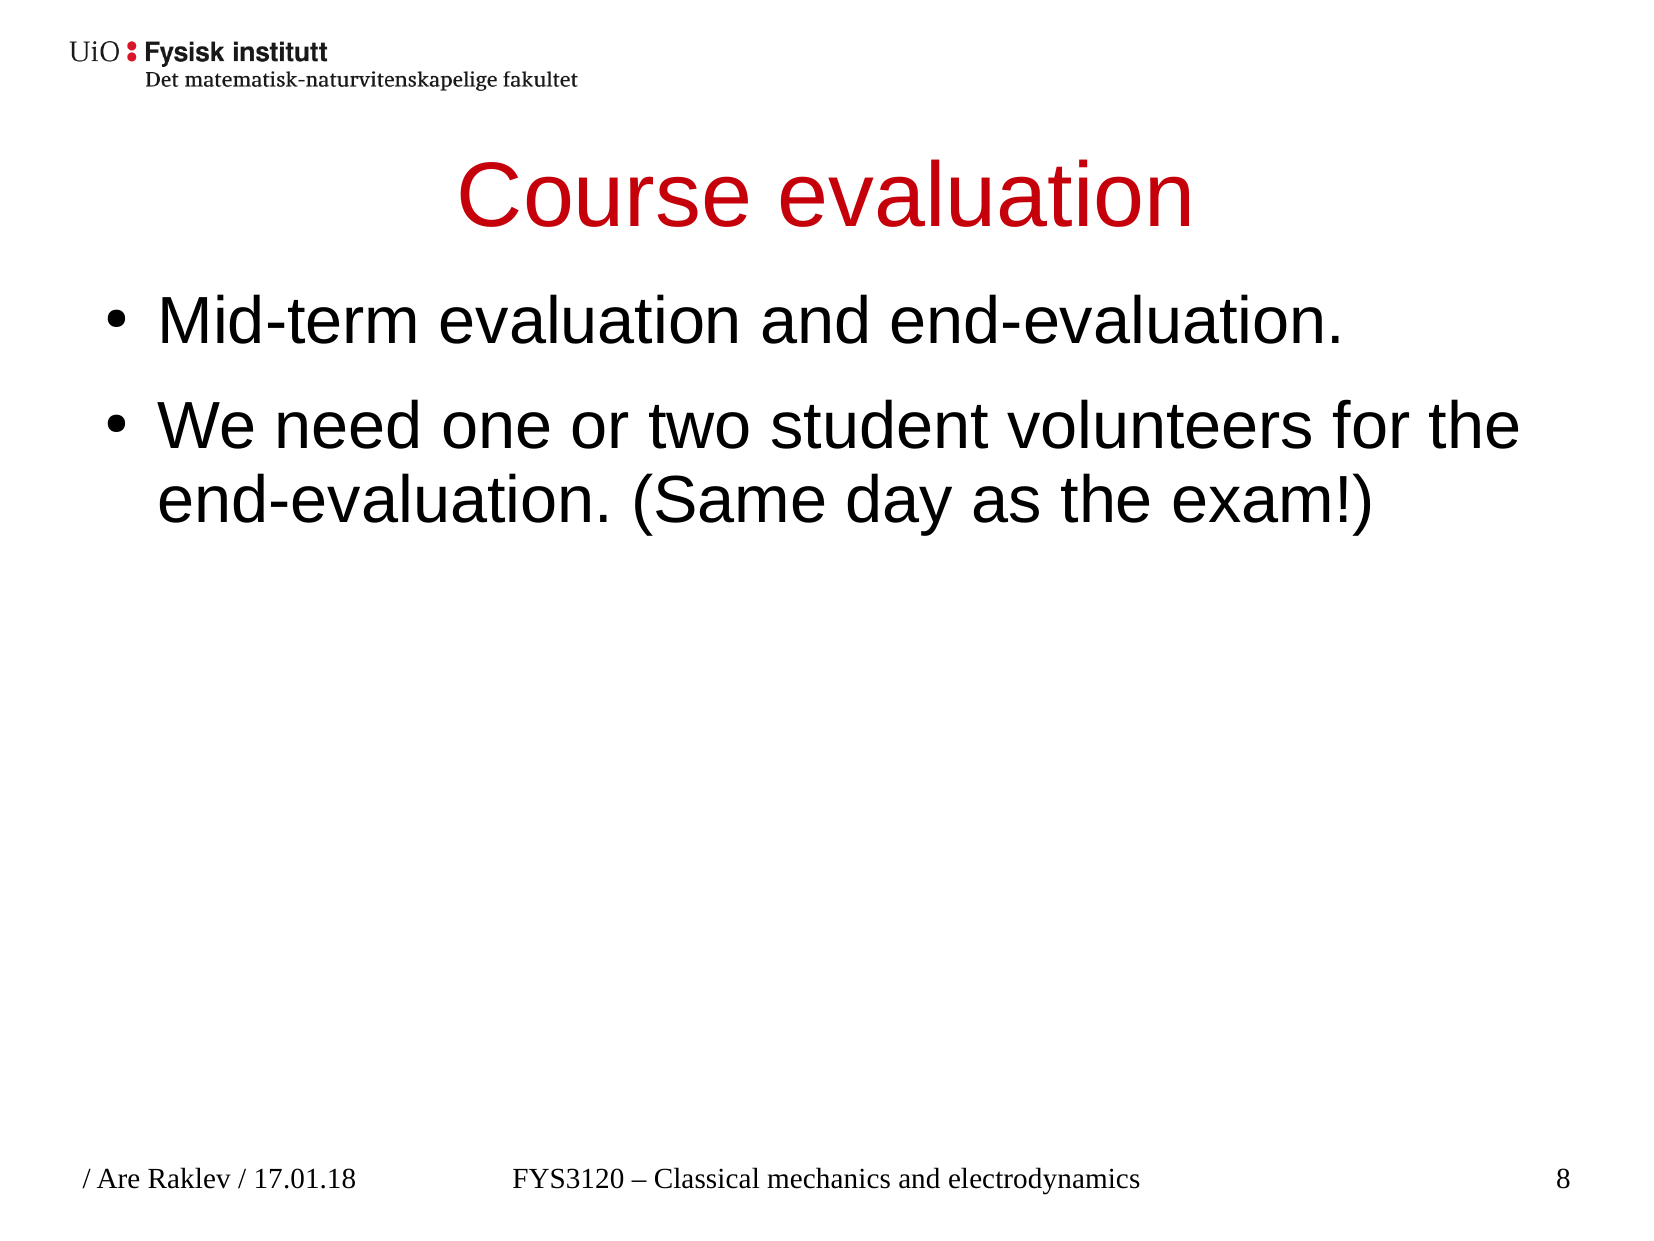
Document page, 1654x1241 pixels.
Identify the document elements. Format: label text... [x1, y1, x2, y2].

title Course evaluation [82, 90, 1571, 298]
list Mid-term evaluation and end-evaluation. We need one or two student volunteers for the end-evaluation. (Same day as the exam!) [86, 283, 1613, 1149]
picture [68, 37, 581, 93]
